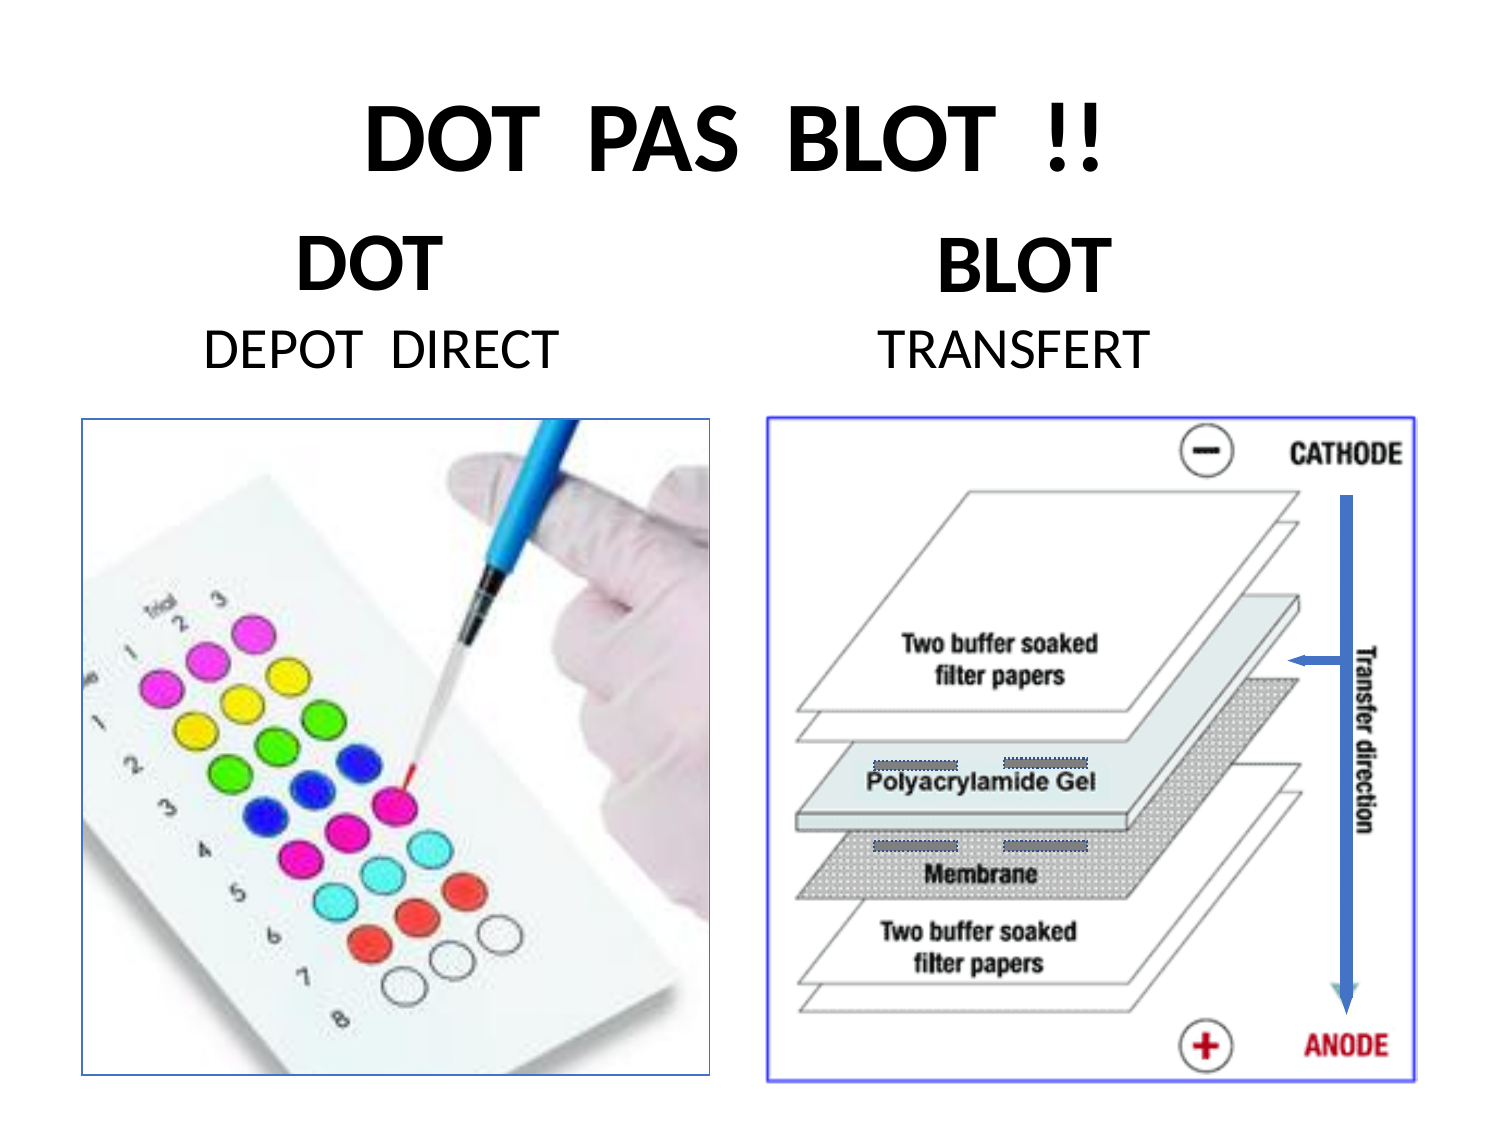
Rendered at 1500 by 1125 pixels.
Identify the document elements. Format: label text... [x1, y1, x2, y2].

text_box DEPOT DIRECT [188, 303, 579, 389]
text_box TRANSFERT [862, 303, 1170, 389]
text_box DOT PAS BLOT !! [348, 63, 1154, 200]
text_box [1004, 759, 1087, 768]
text_box DOT [280, 199, 461, 303]
picture [765, 415, 1418, 1086]
text_box BLOT [921, 201, 1130, 303]
text_box [874, 761, 957, 770]
text_box [874, 841, 957, 851]
picture [82, 419, 709, 1074]
text_box [1004, 841, 1087, 851]
